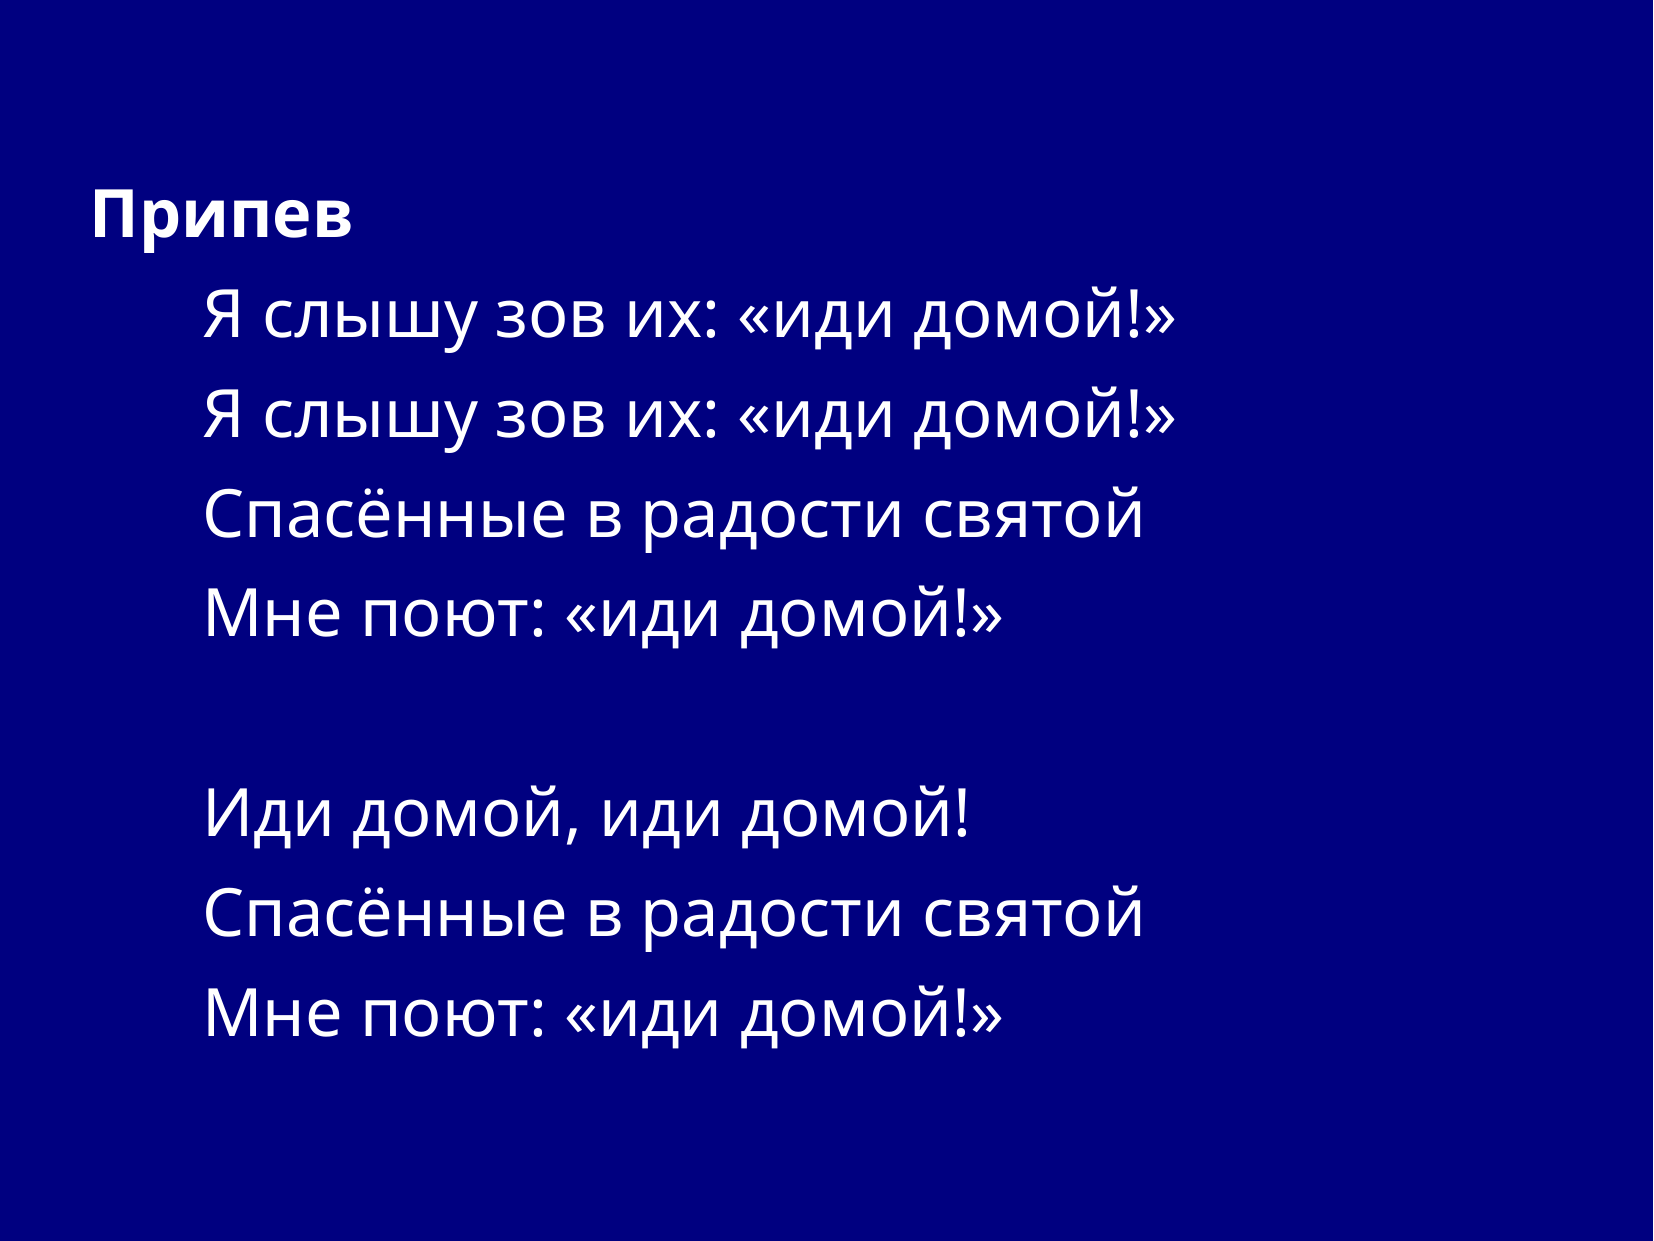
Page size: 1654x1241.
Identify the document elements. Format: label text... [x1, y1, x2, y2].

text_box Припев Я слышу зов их: «иди домой!» Я слышу зов их: «иди домой!» Спасённые в радости святой Мне поют: «иди домой!» Иди домой, иди домой! Спасённые в радости святой Мне поют: «иди домой!» [75, 150, 1576, 1163]
